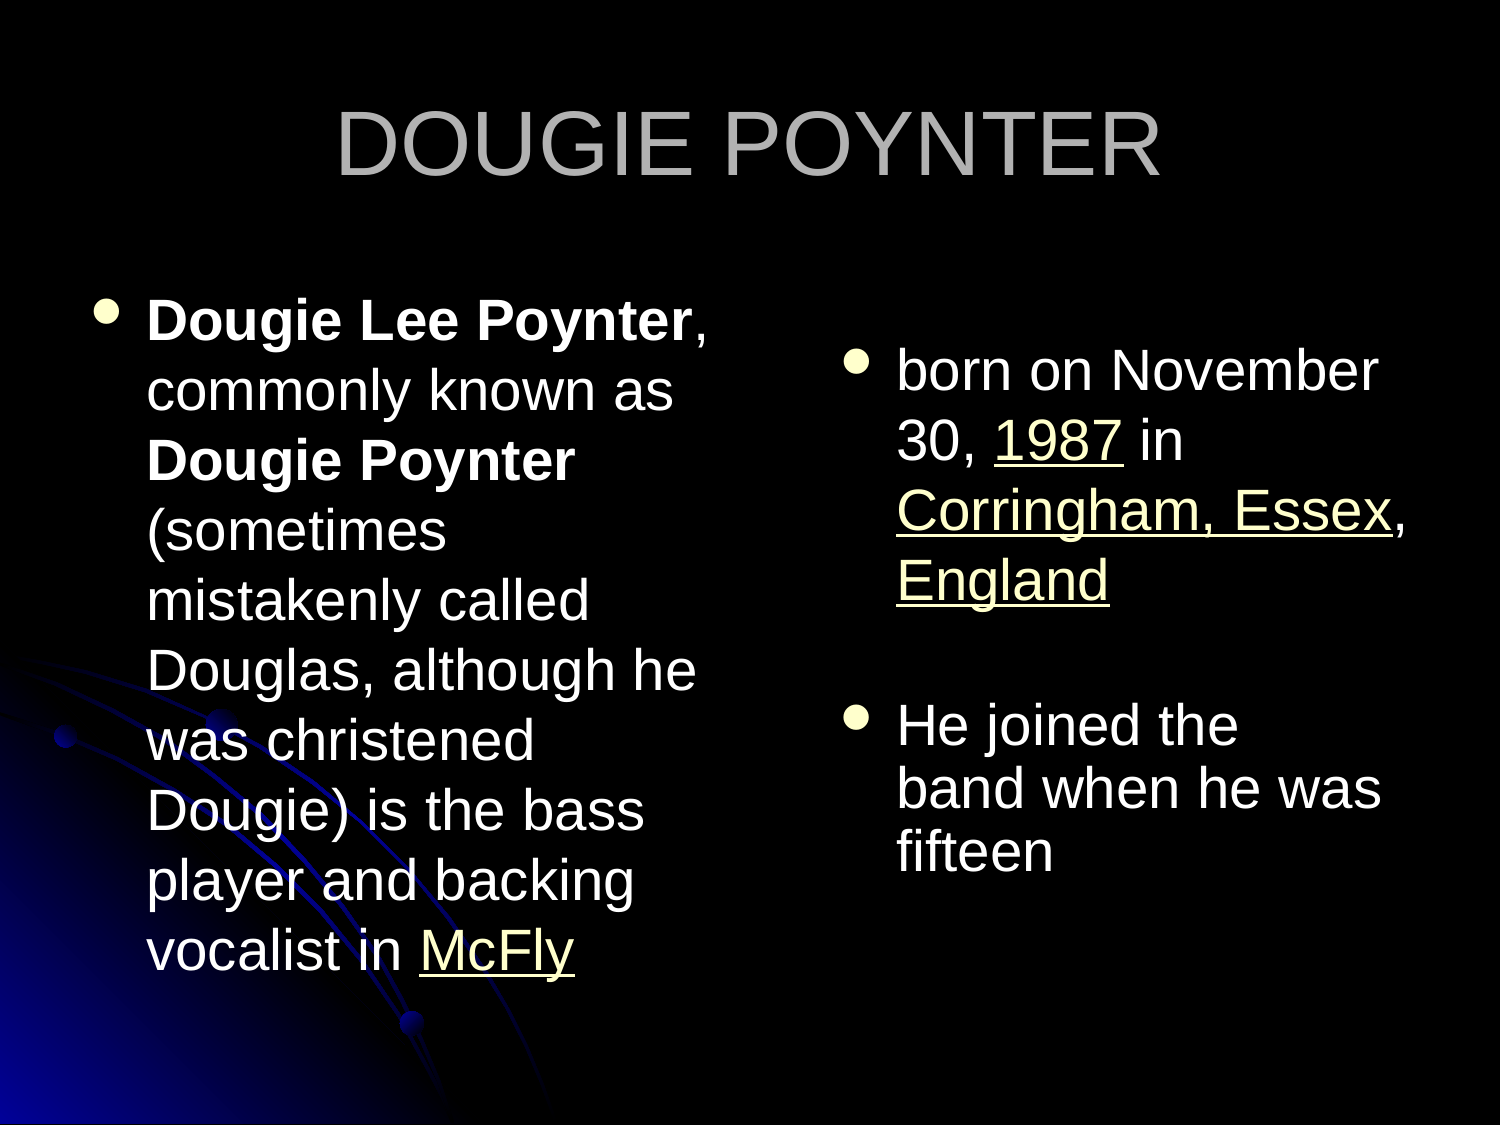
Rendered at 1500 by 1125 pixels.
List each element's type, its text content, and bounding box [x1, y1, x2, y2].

text_box He joined the band when he was fifteen [825, 687, 1400, 1038]
list Dougie Lee Poynter, commonly known as Dougie Poynter (sometimes mistakenly called Douglas, although he was christened Dougie) is the bass player and backing vocalist in McFly [75, 275, 738, 1088]
title DOUGIE POYNTER [75, 45, 1425, 233]
list born on November 30, 1987 in Corringham, Essex, England [825, 324, 1450, 650]
